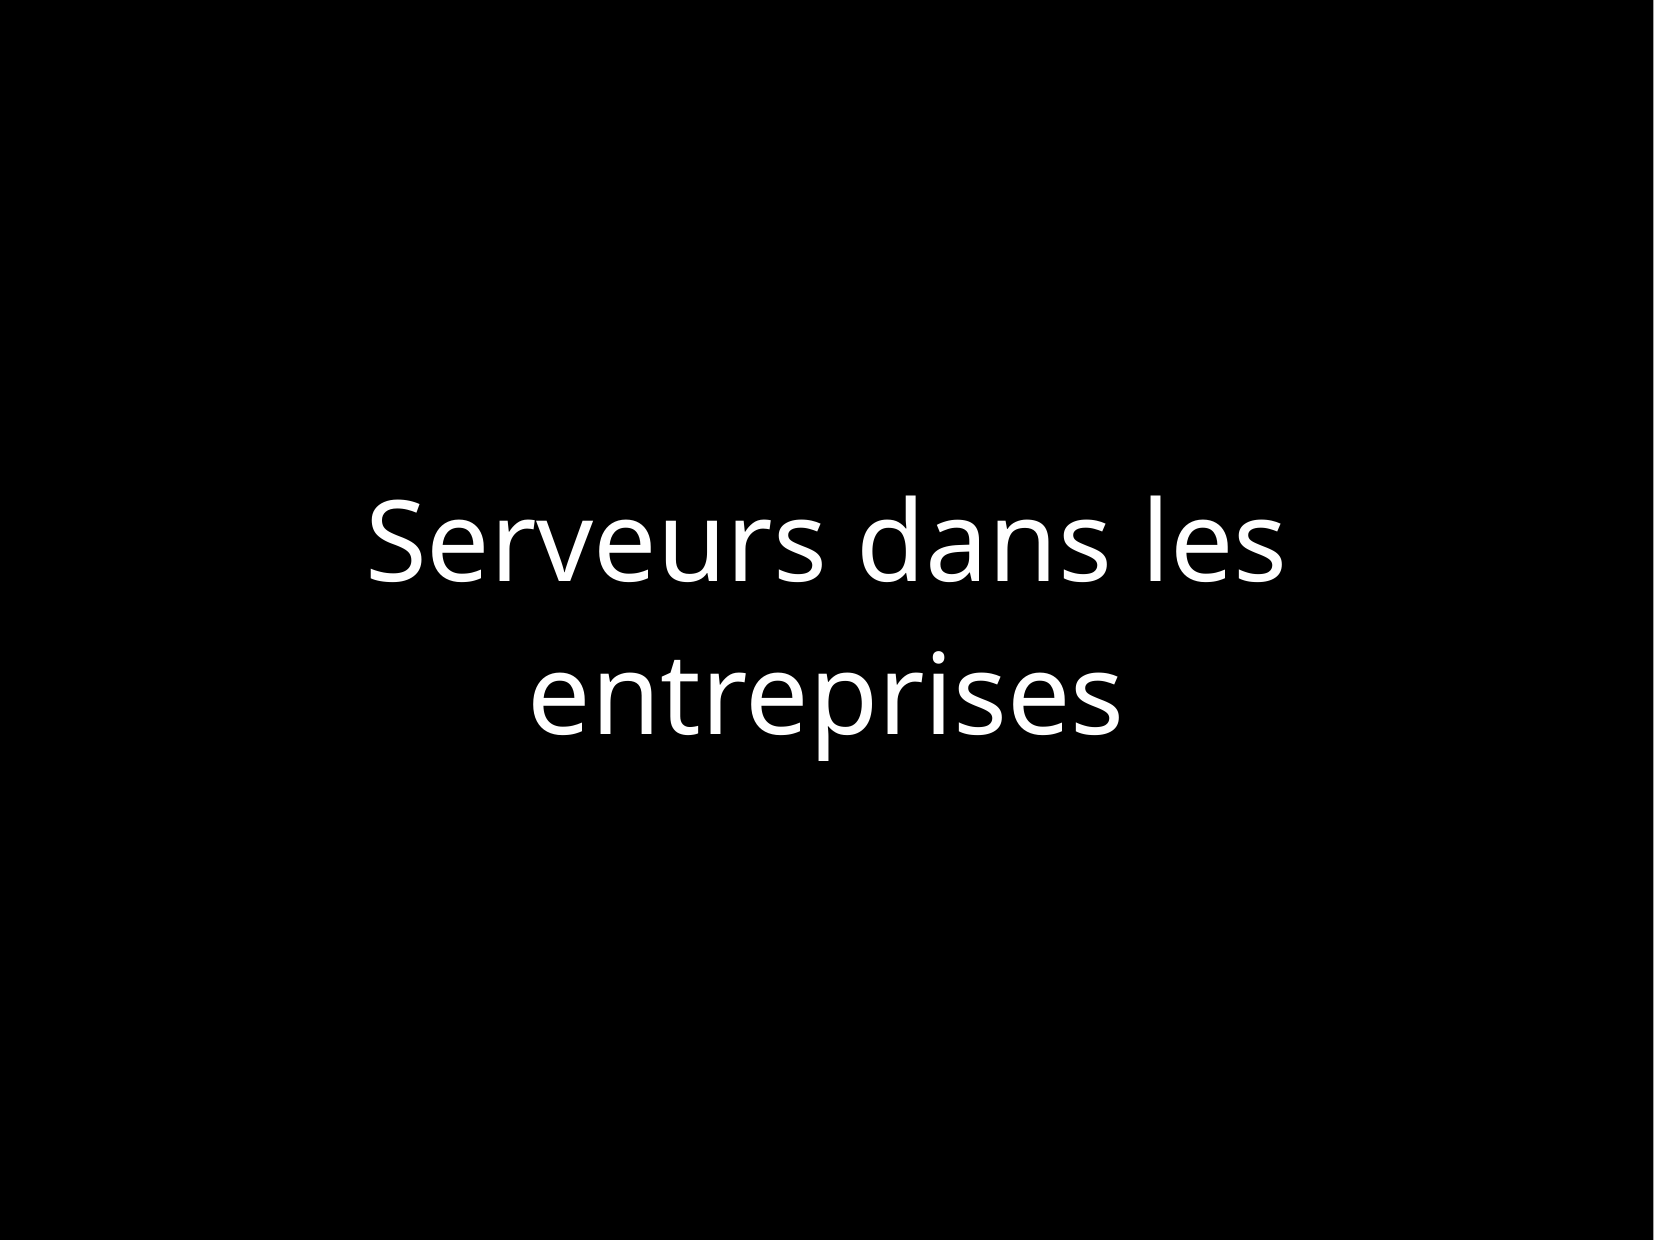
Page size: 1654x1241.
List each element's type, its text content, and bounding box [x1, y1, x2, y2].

title Serveurs dans les entreprises [82, 56, 1571, 1172]
